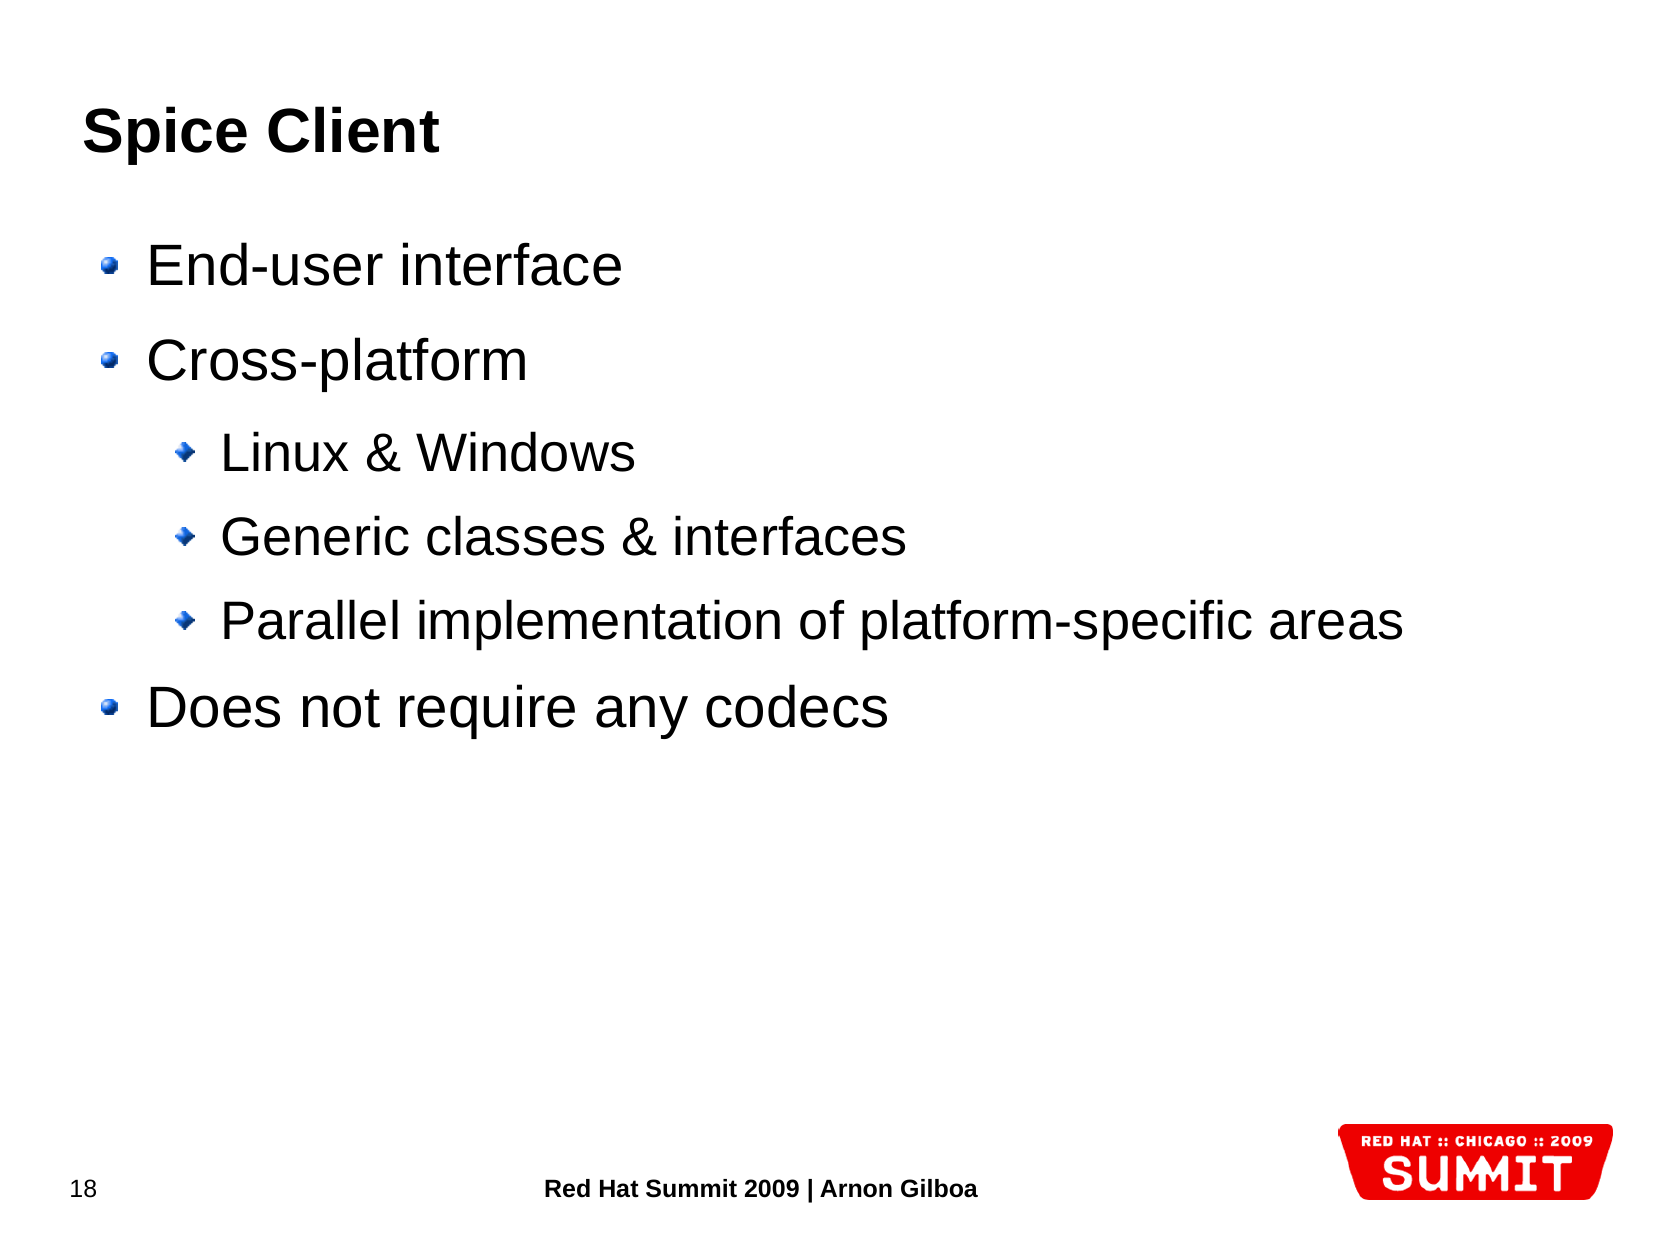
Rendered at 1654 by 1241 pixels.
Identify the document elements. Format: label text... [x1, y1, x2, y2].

title Spice Client [82, 37, 1571, 226]
list End-user interface Cross-platform Linux & Windows Generic classes & interfaces Parallel implementation of platform-specific areas Does not require any codecs [86, 232, 1576, 1027]
picture [1338, 1124, 1613, 1200]
